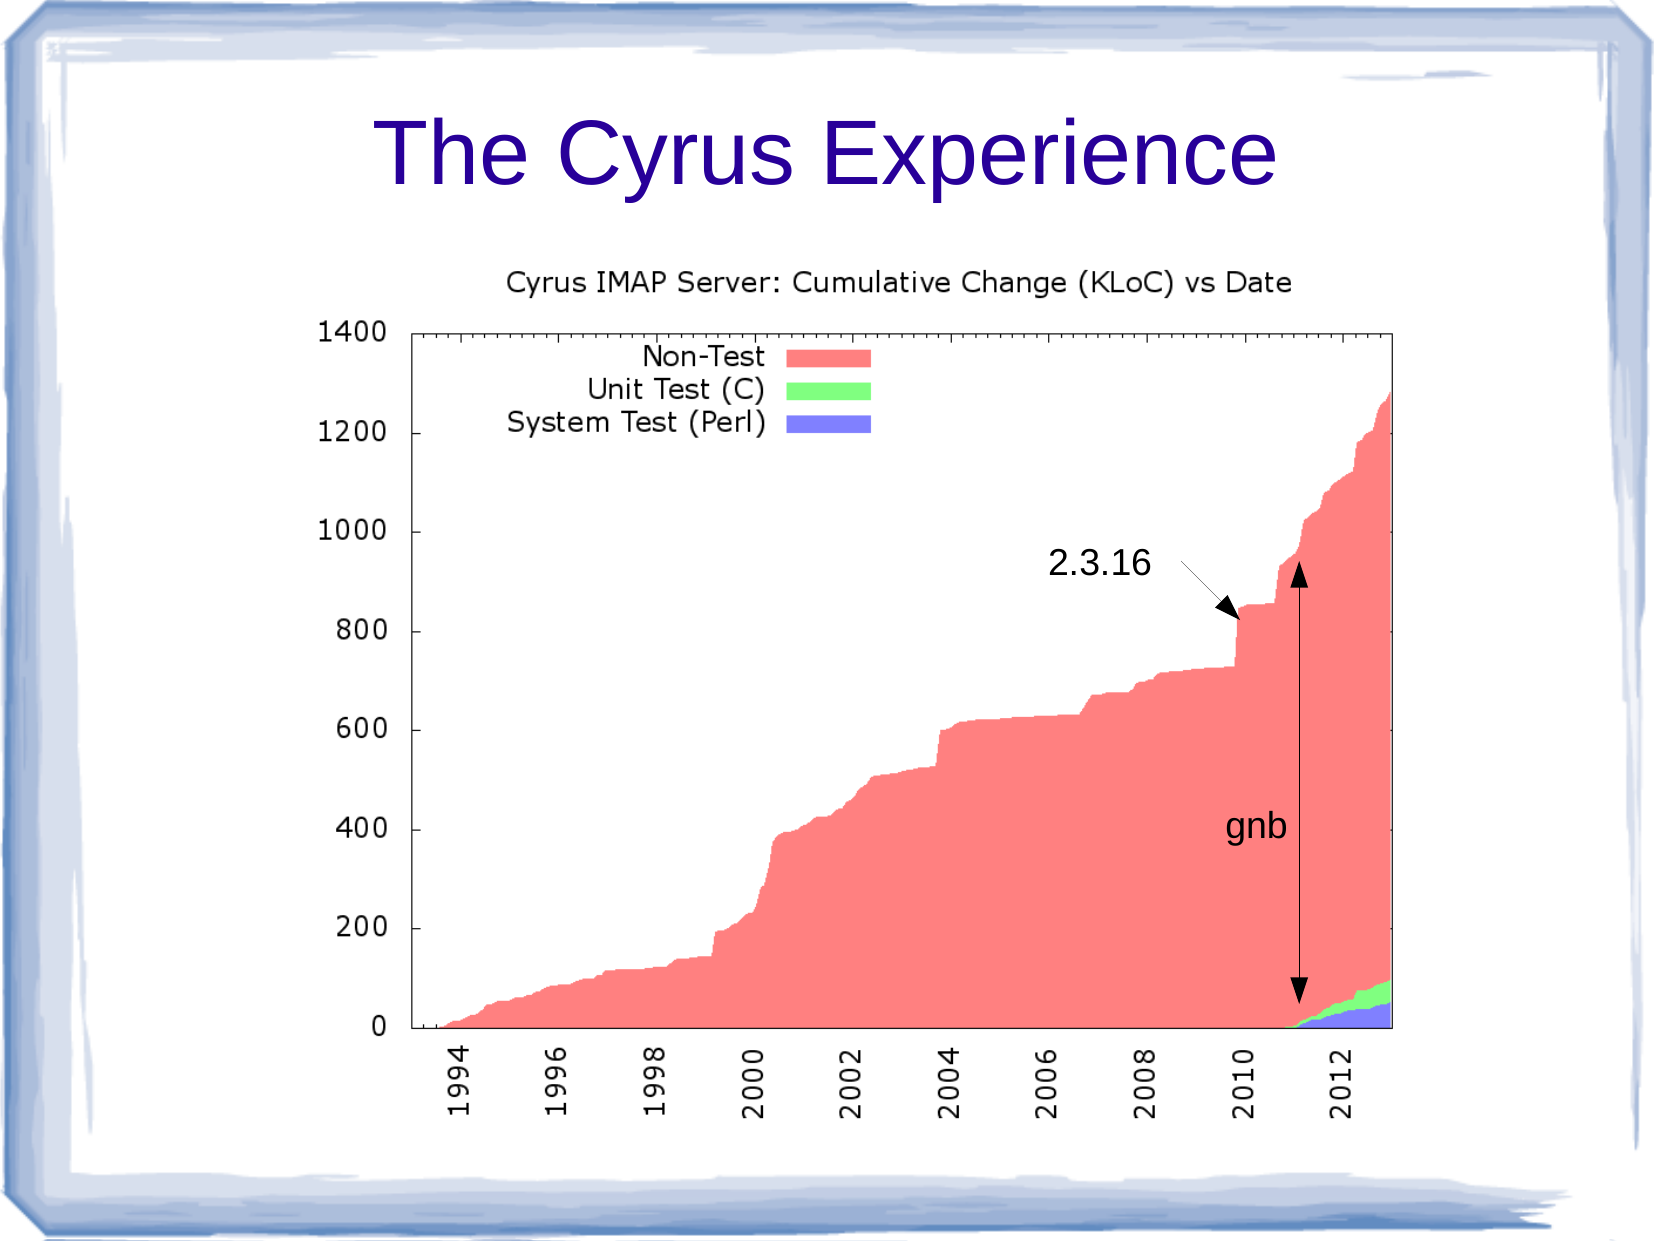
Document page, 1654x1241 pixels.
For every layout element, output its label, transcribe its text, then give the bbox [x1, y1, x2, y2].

text_box gnb [1210, 797, 1299, 857]
title The Cyrus Experience [82, 49, 1571, 257]
text_box 2.3.16 [1033, 533, 1168, 591]
picture [0, 0, 1654, 1241]
